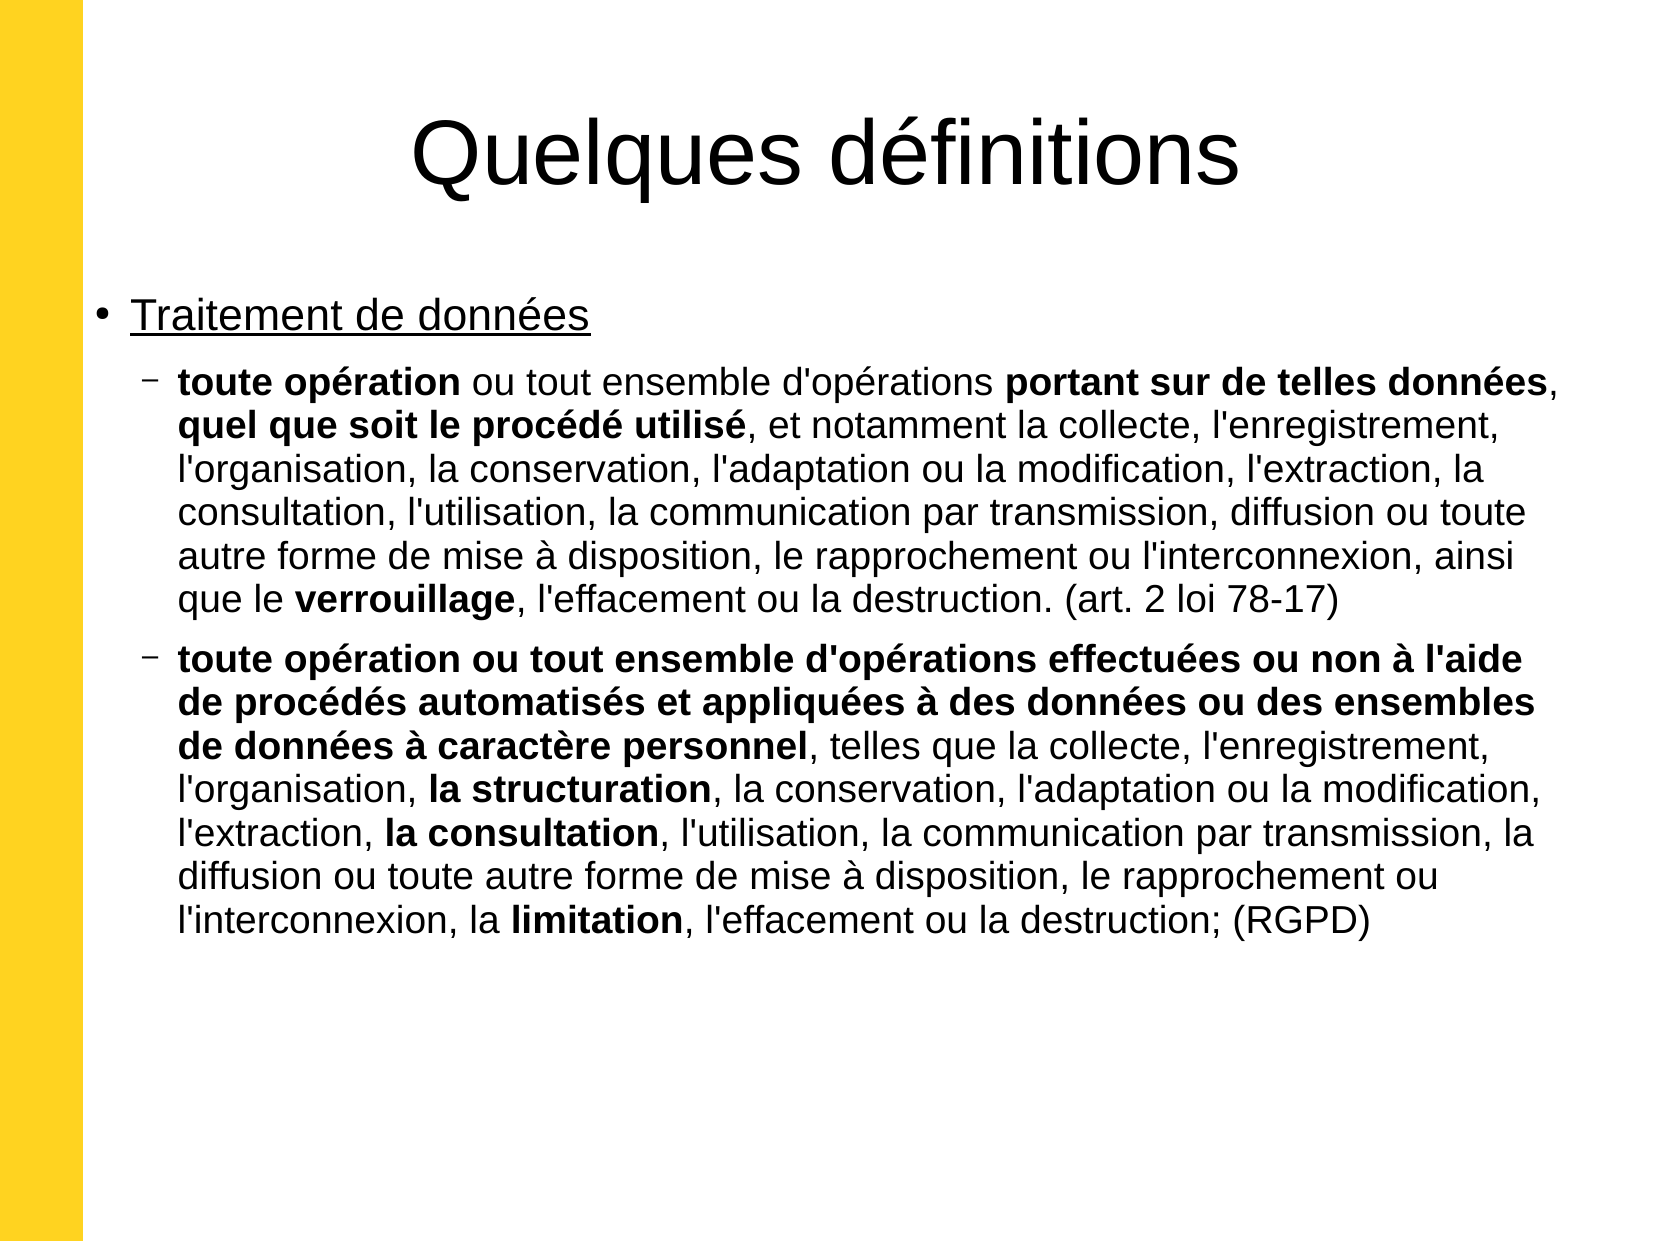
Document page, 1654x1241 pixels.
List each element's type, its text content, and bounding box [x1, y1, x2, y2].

title Quelques définitions [83, 49, 1571, 257]
list Traitement de données toute opération ou tout ensemble d'opérations portant sur de telles données, quel que soit le procédé utilisé, et notamment la collecte, l'enregistrement, l'organisation, la conservation, l'adaptation ou la modification, l'extraction, la consultation, l'utilisation, la communication par transmission, diffusion ou toute autre forme de mise à disposition, le rapprochement ou l'interconnexion, ainsi que le verrouillage, l'effacement ou la destruction. (art. 2 loi 78-17) toute opération ou tout ensemble d'opérations effectuées ou non à l'aide de procédés automatisés et appliquées à des données ou des ensembles de données à caractère personnel, telles que la collecte, l'enregistrement, l'organisation, la structuration, la conservation, l'adaptation ou la modification, l'extraction, la consultation, l'utilisation, la communication par transmission, la diffusion ou toute autre forme de mise à disposition, le rapprochement ou l'interconnexion, la limitation, l'effacement ou la destruction; (RGPD) [83, 290, 1571, 1010]
text_box [0, 0, 83, 1241]
